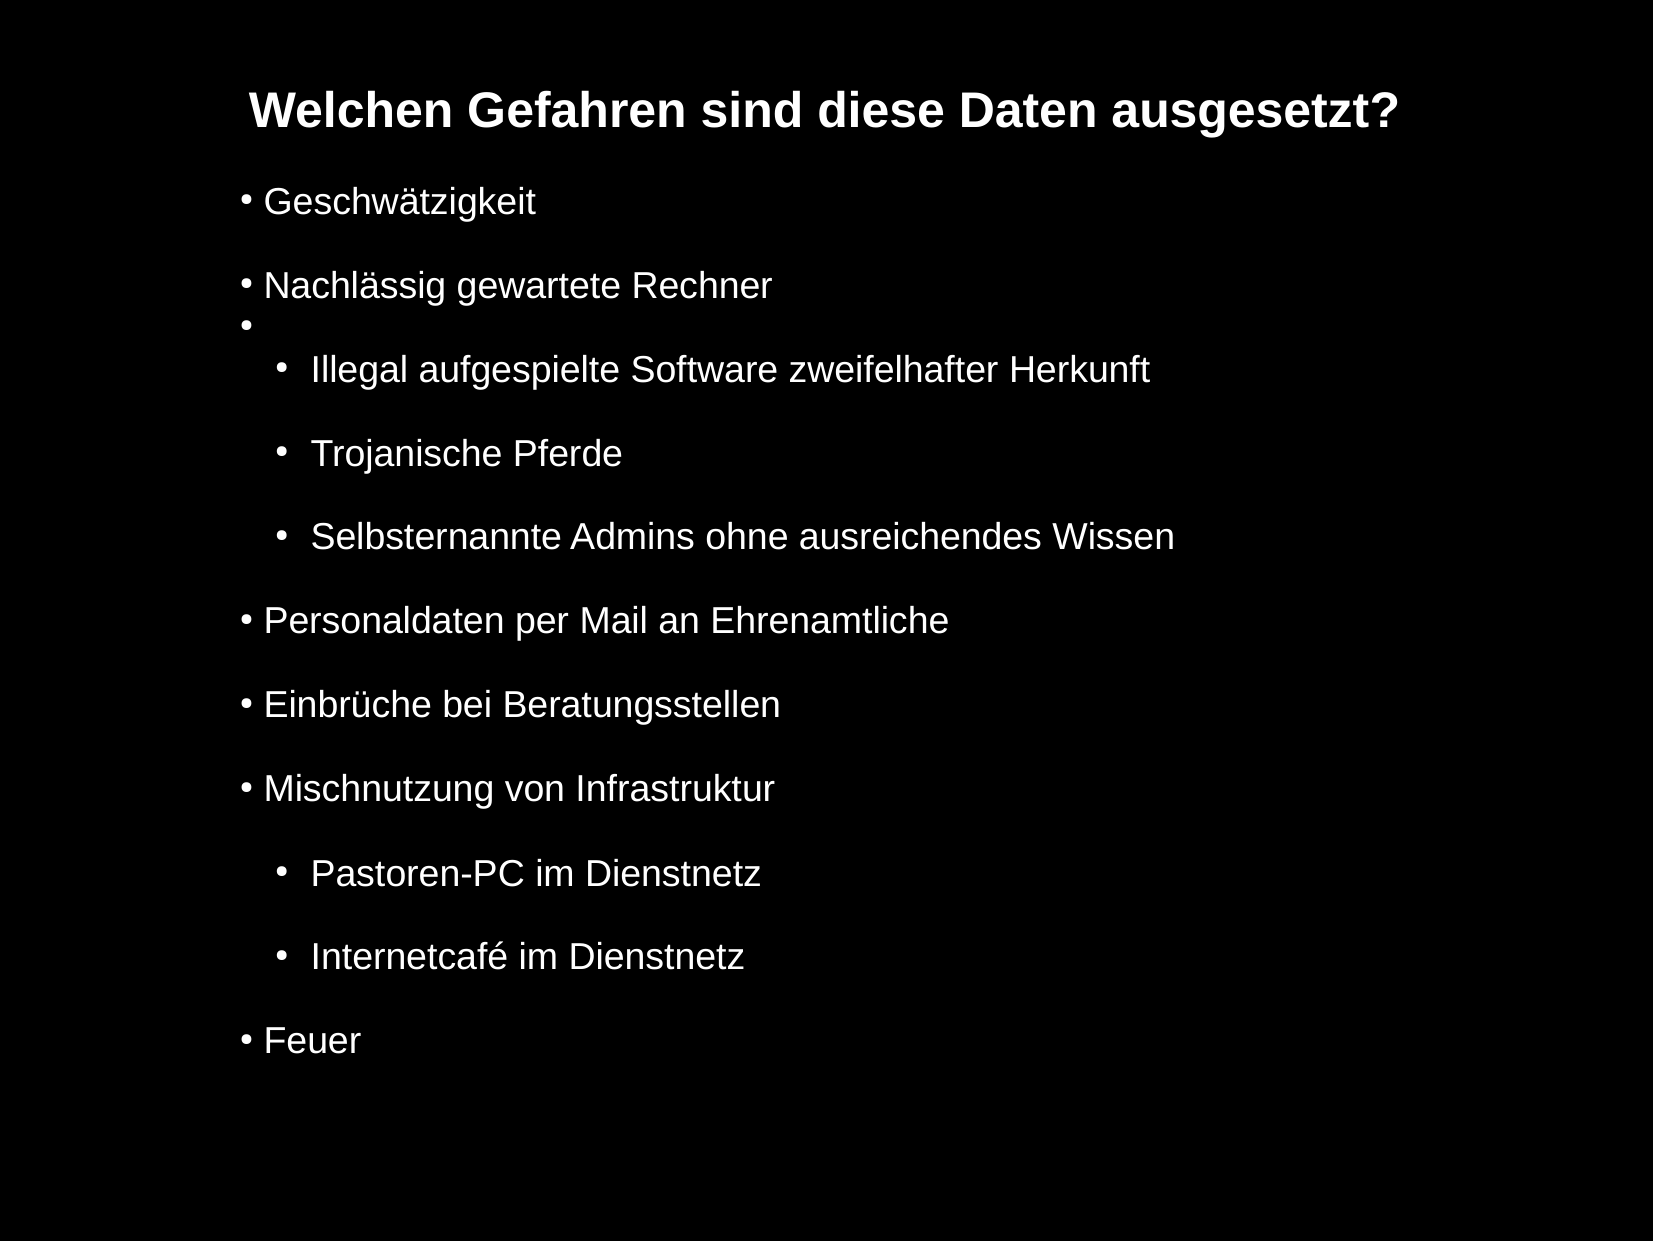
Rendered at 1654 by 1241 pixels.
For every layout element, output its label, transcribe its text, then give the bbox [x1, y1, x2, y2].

text_box Welchen Gefahren sind diese Daten ausgesetzt? Geschwätzigkeit Nachlässig gewartete Rechner Illegal aufgespielte Software zweifelhafter Herkunft Trojanische Pferde Selbsternannte Admins ohne ausreichendes Wissen Personaldaten per Mail an Ehrenamtliche Einbrüche bei Beratungsstellen Mischnutzung von Infrastruktur Pastoren-PC im Dienstnetz Internetcafé im Dienstnetz Feuer [225, 75, 1426, 1112]
